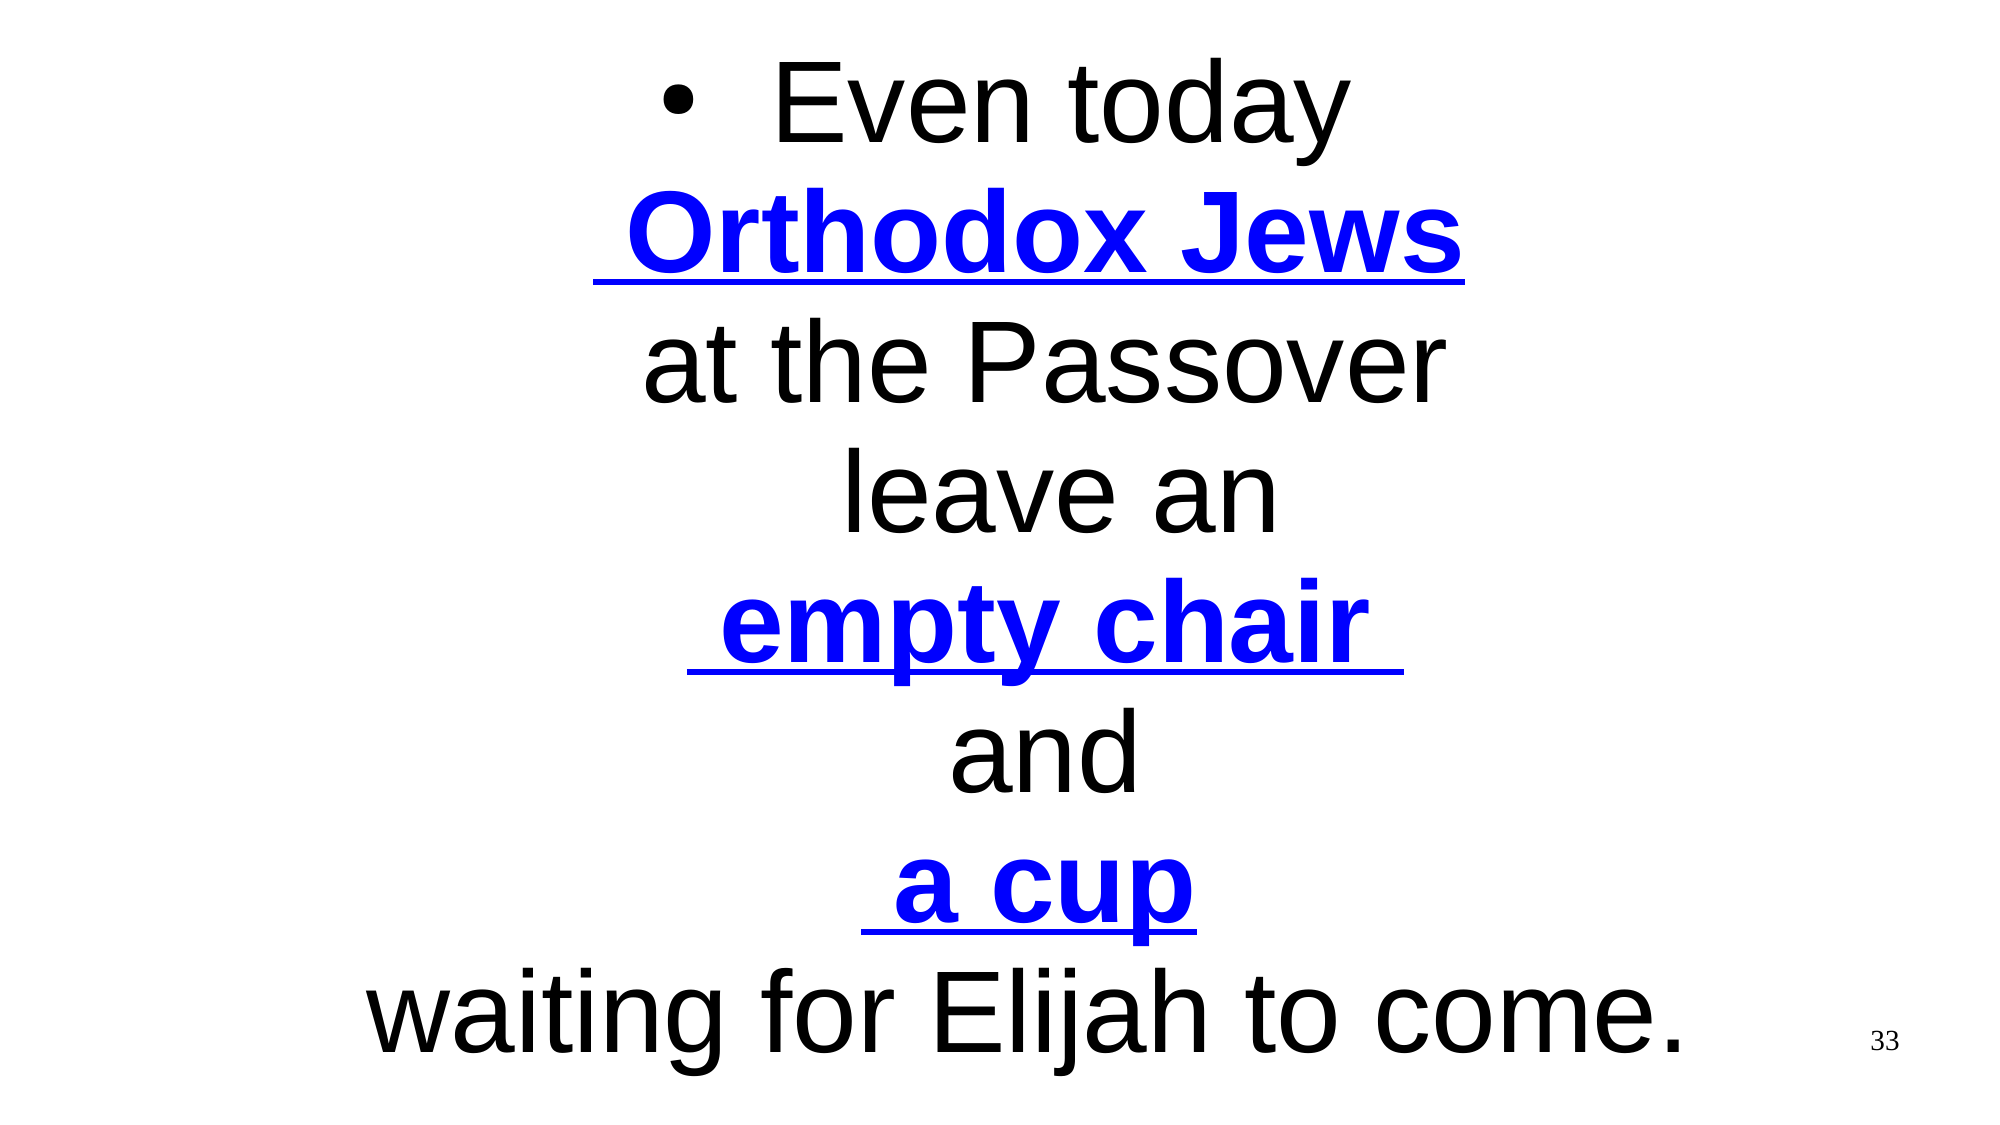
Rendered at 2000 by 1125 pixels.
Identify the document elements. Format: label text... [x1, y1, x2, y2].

list Even today Orthodox Jews at the Passover leave an empty chair and a cup waiting for Elijah to come. [37, 37, 1988, 1088]
